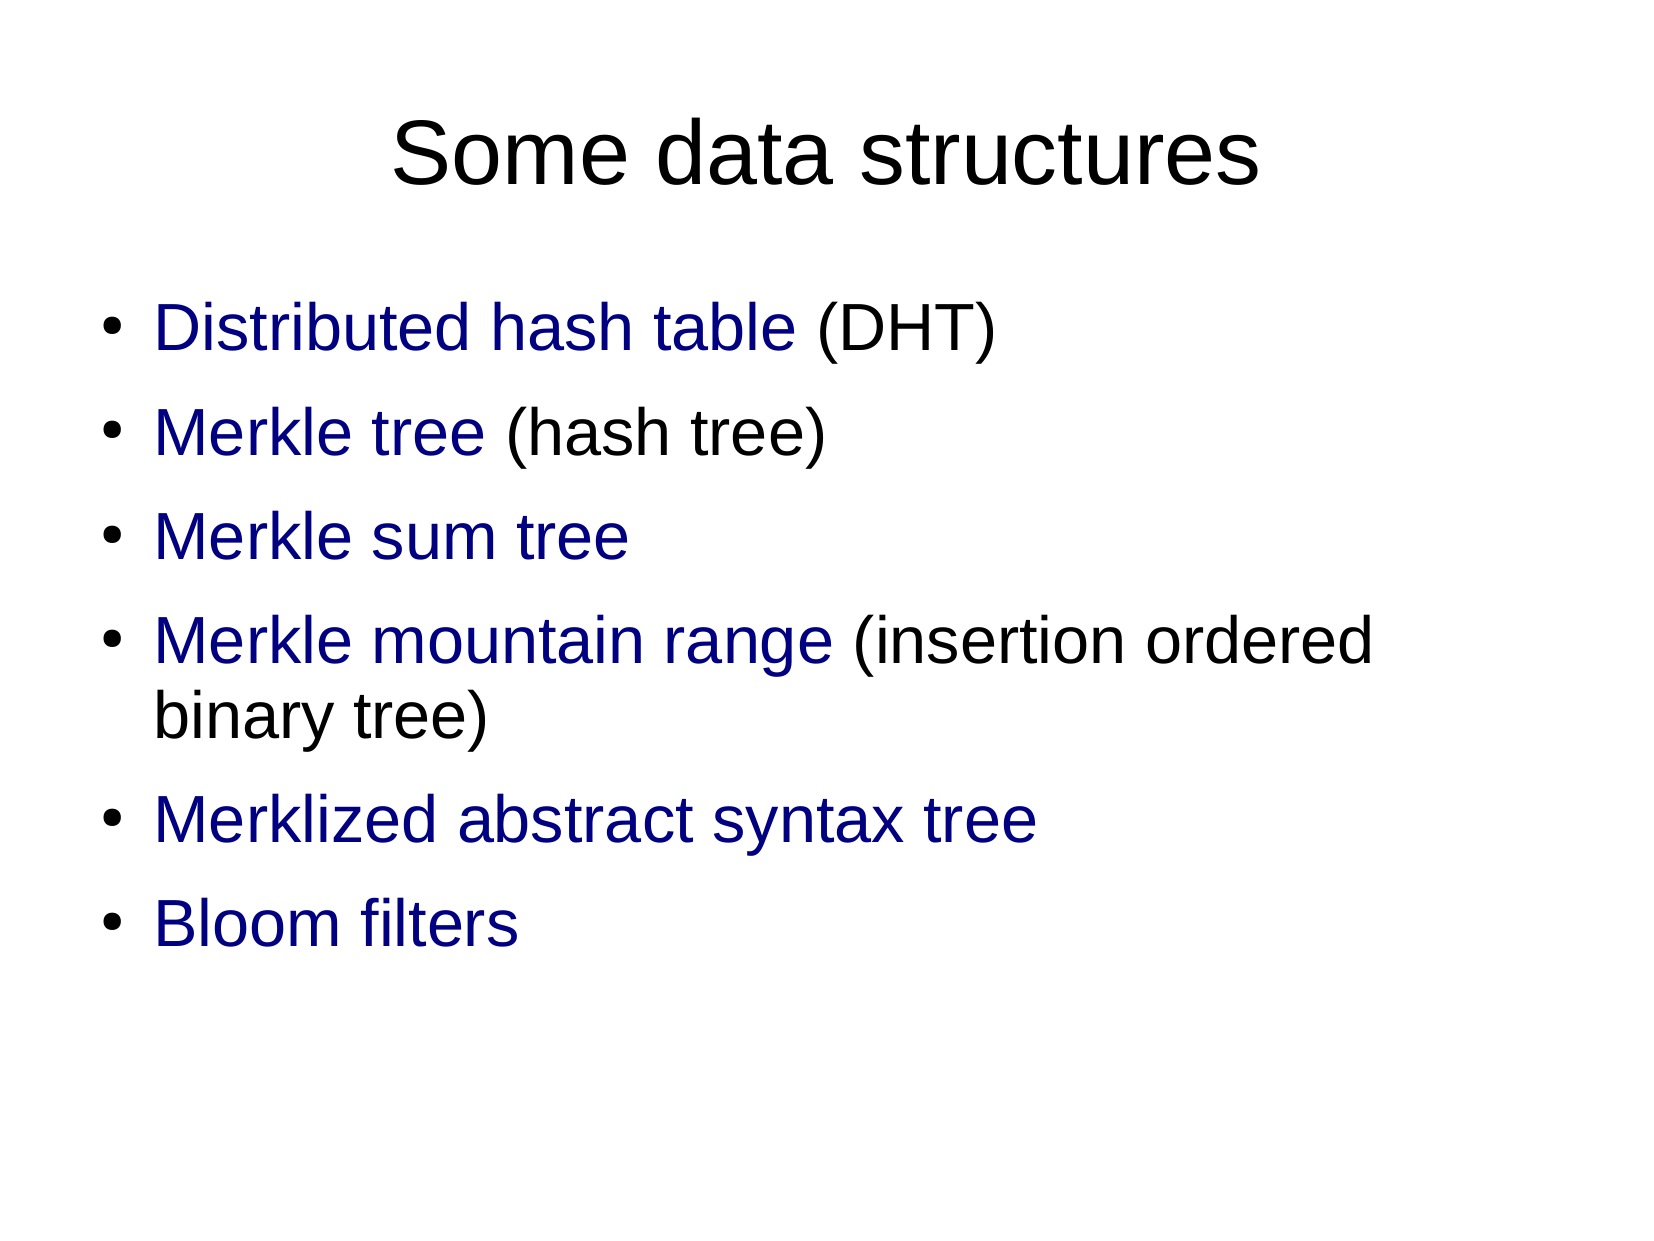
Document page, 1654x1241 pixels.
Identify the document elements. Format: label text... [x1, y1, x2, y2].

title Some data structures [82, 49, 1571, 257]
list Distributed hash table (DHT) Merkle tree (hash tree) Merkle sum tree Merkle mountain range (insertion ordered binary tree) Merklized abstract syntax tree Bloom filters [82, 290, 1571, 1006]
